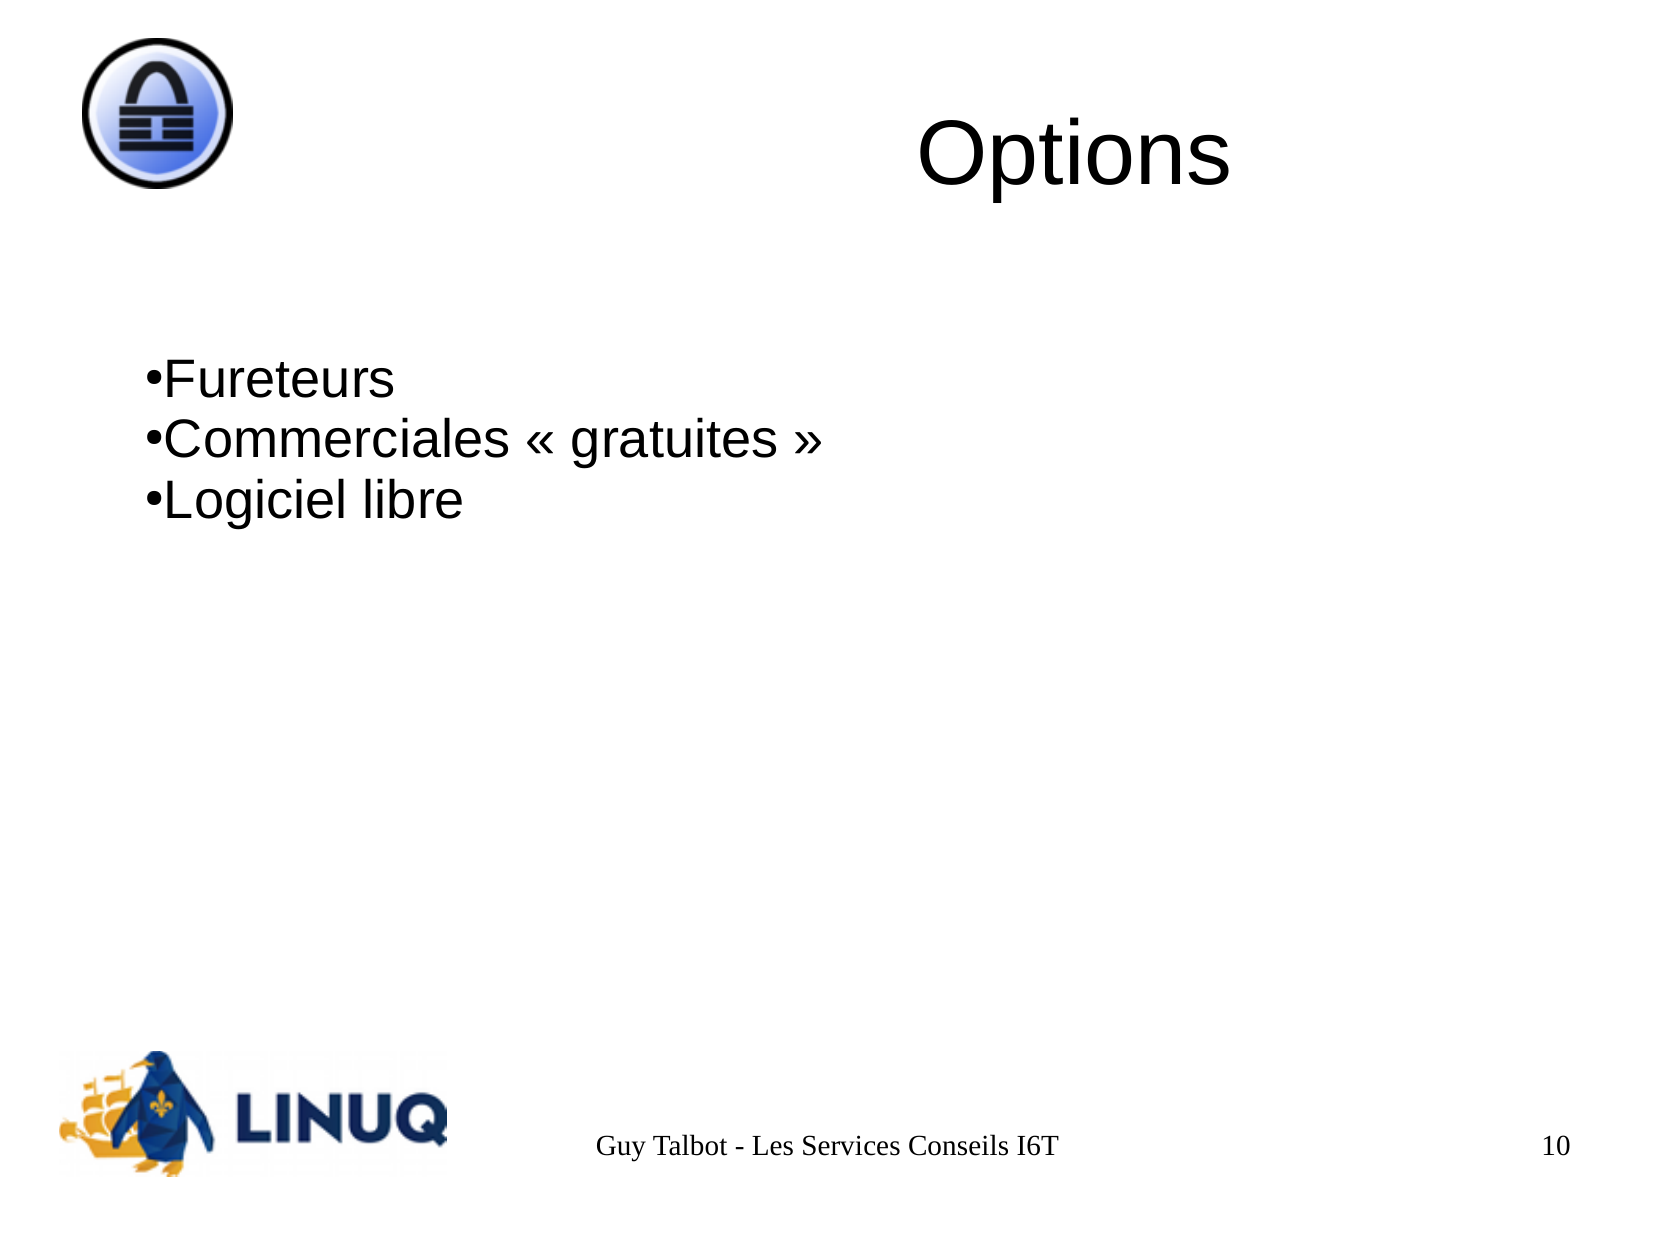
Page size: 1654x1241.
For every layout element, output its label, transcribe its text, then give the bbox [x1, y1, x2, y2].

title Options [578, 49, 1571, 257]
picture [82, 38, 233, 189]
picture [59, 1051, 447, 1177]
text_box Fureteurs Commerciales « gratuites » Logiciel libre [129, 280, 1536, 959]
